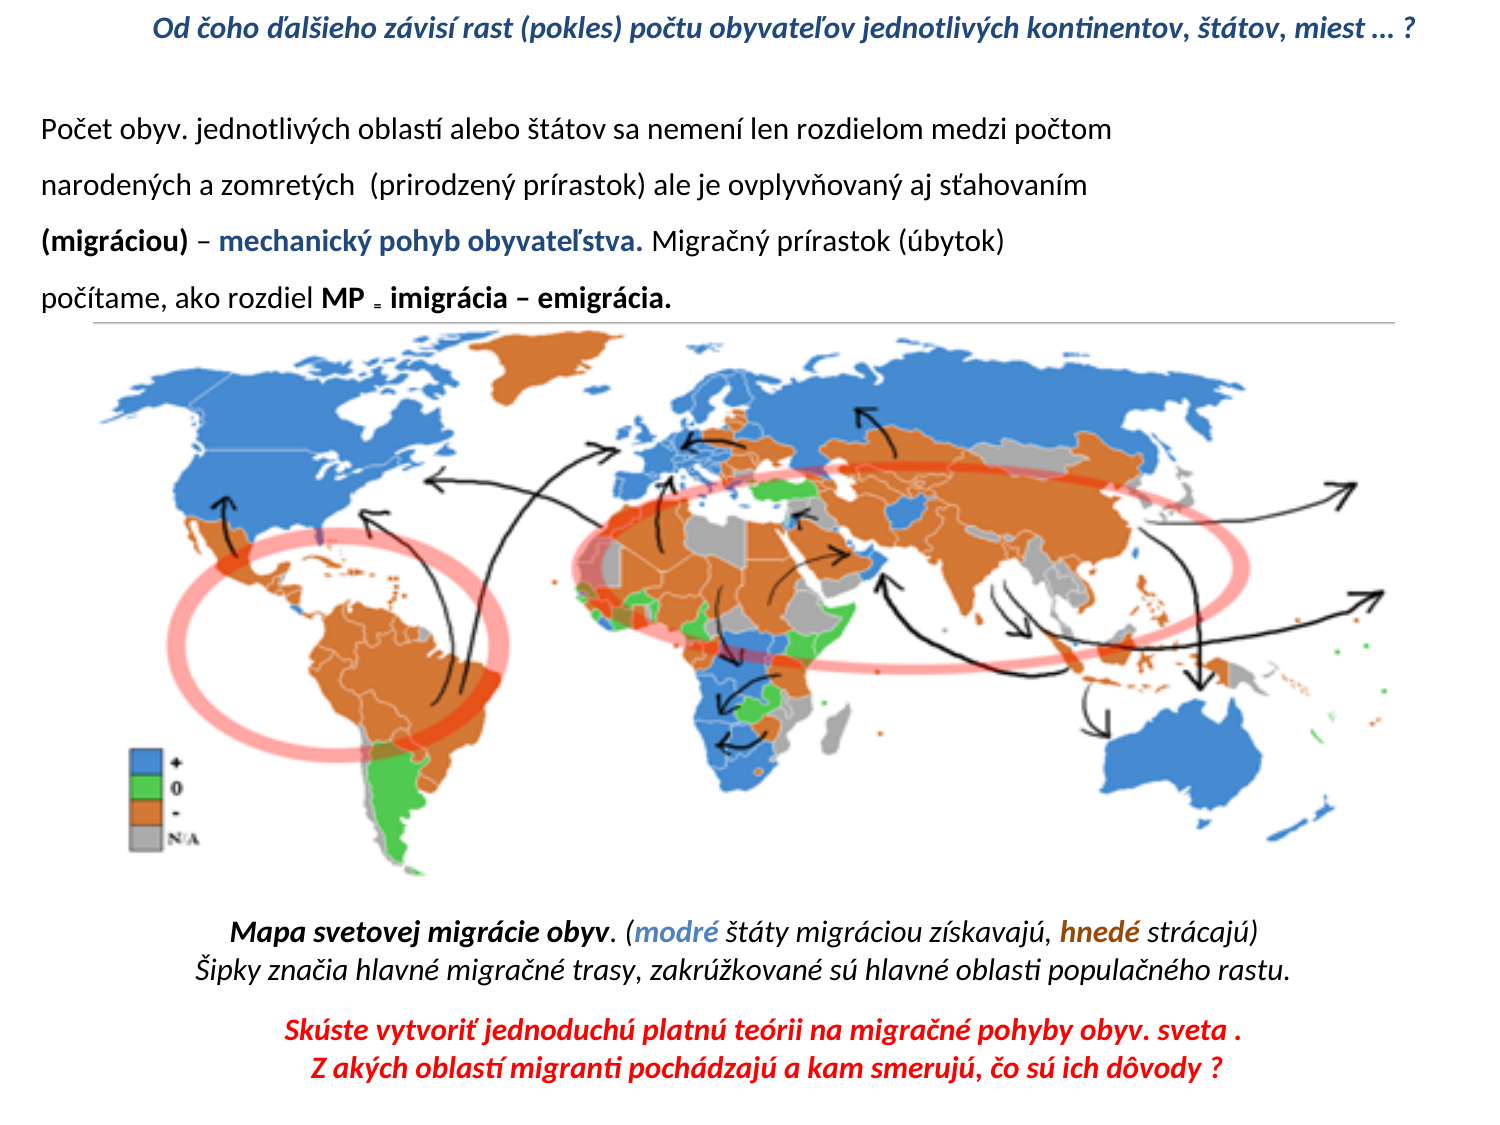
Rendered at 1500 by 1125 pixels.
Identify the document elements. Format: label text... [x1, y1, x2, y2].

picture [93, 322, 1395, 903]
text_box Od čoho ďalšieho závisí rast (pokles) počtu obyvateľov jednotlivých kontinentov, štátov, miest … ? [128, 0, 1442, 91]
text_box Počet obyv. jednotlivých oblastí alebo štátov sa nemení len rozdielom medzi počtom narodených a zomretých (prirodzený prírastok) ale je ovplyvňovaný aj sťahovaním (migráciou) – mechanický pohyb obyvateľstva. Migračný prírastok (úbytok) počítame, ako rozdiel MP ₌ imigrácia – emigrácia. [23, 81, 1442, 323]
text_box Mapa svetovej migrácie obyv. (modré štáty migráciou získavajú, hnedé strácajú) Šipky značia hlavné migračné trasy, zakrúžkované sú hlavné oblasti populačného rastu. [23, 903, 1465, 994]
text_box Skúste vytvoriť jednoduchú platnú teórii na migračné pohyby obyv. sveta . Z akých oblastí migranti pochádzajú a kam smerujú, čo sú ich dôvody ? [47, 1001, 1488, 1093]
